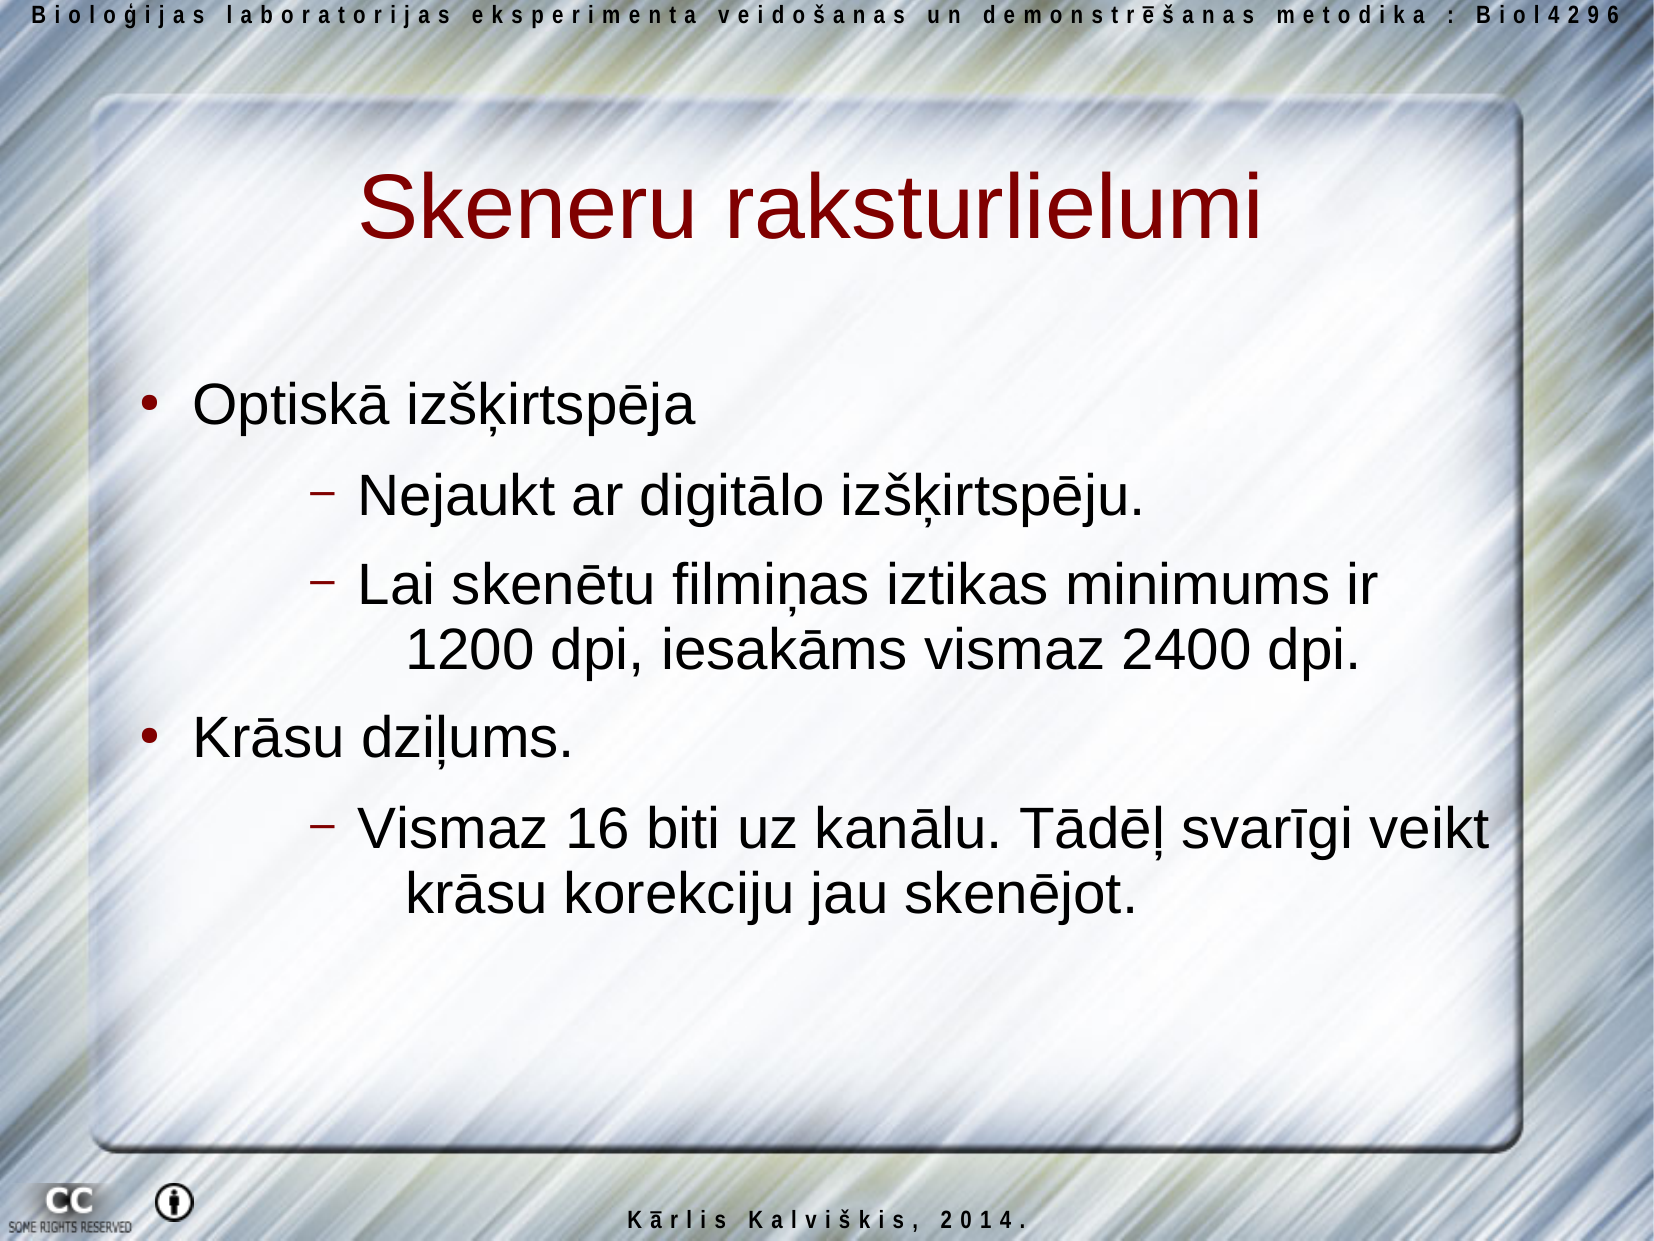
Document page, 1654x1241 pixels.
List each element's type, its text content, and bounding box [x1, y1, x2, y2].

picture [0, 0, 1654, 1241]
list Optiskā izšķirtspēja Nejaukt ar digitālo izšķirtspēju. Lai skenētu filmiņas iztikas minimums ir 1200 dpi, iesakāms vismaz 2400 dpi. Krāsu dziļums. Vismaz 16 biti uz kanālu. Tādēļ svarīgi veikt krāsu korekciju jau skenējot. [121, 371, 1501, 1127]
title Skeneru raksturlielumi [121, 102, 1502, 310]
